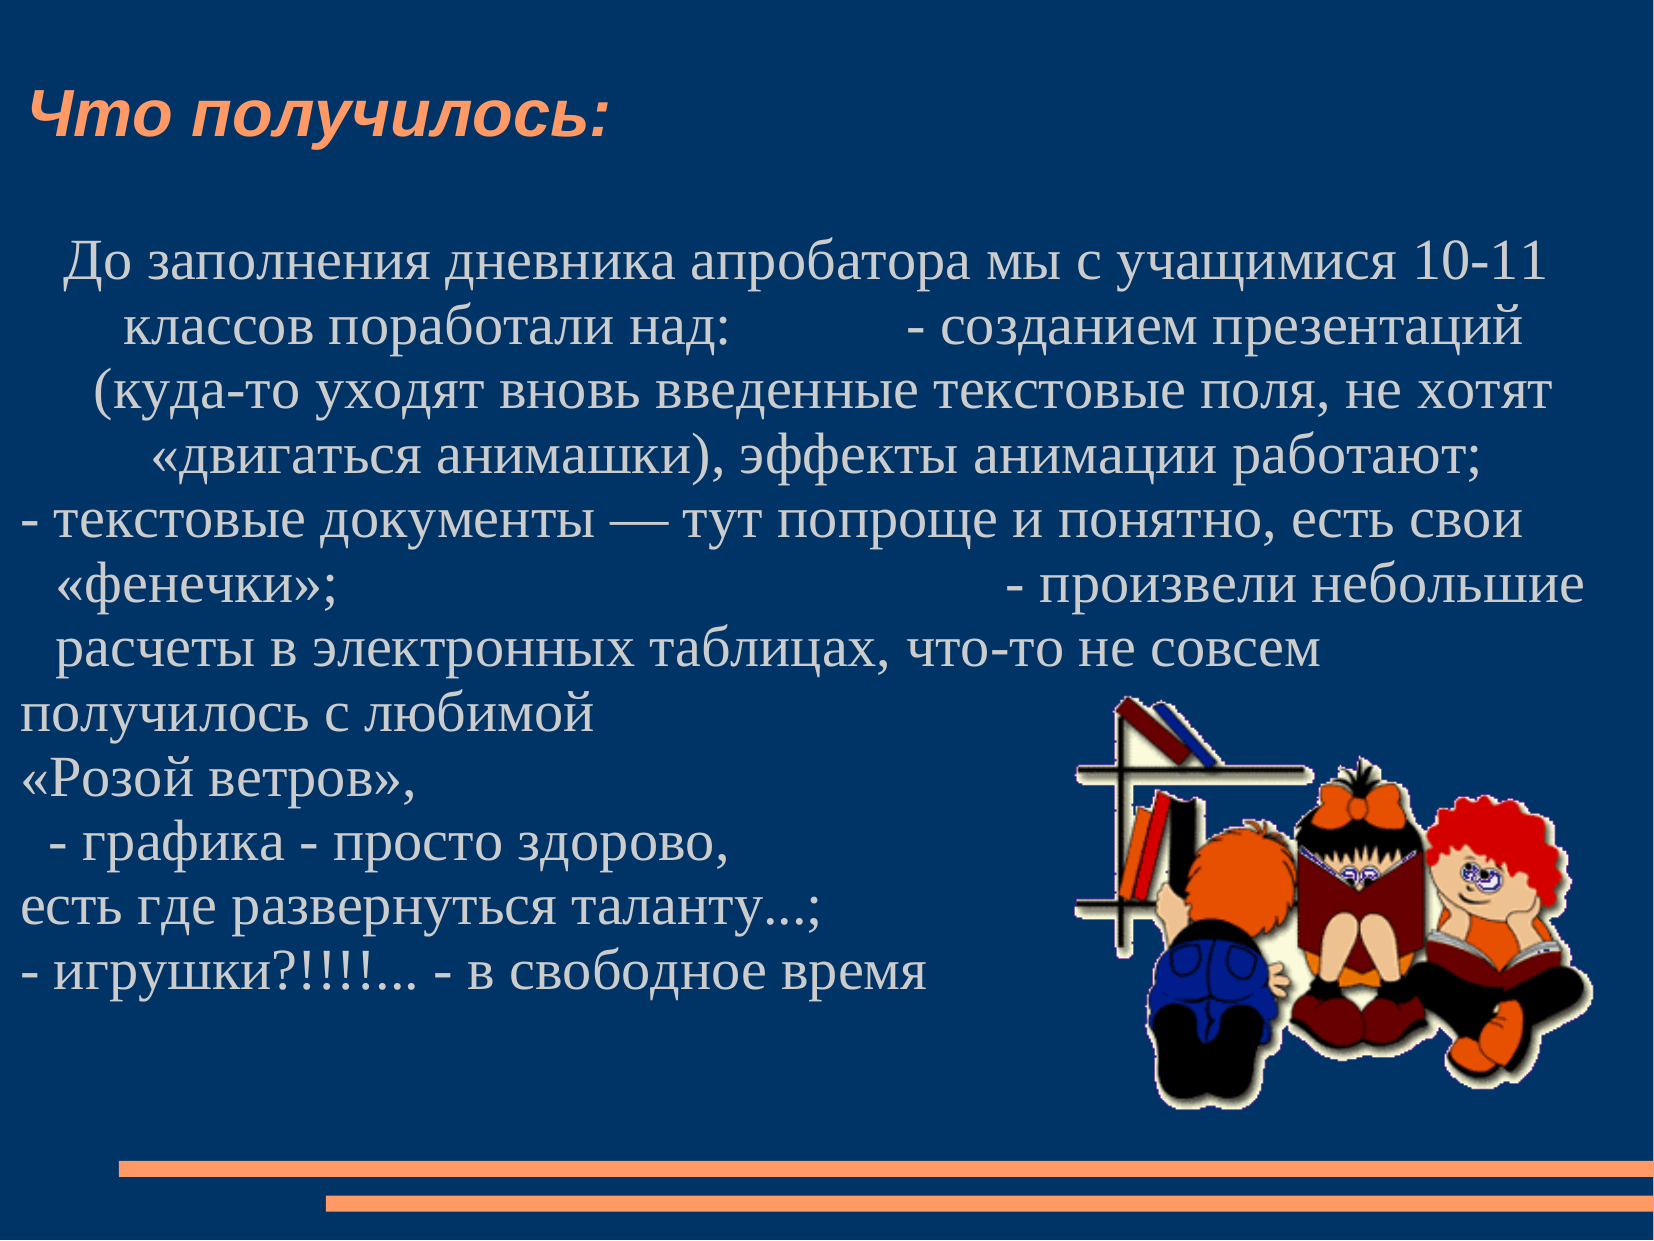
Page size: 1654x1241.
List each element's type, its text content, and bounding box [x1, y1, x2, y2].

picture [1071, 687, 1609, 1112]
title Что получилось: [26, 17, 730, 140]
subtitle До заполнения дневника апробатора мы с учащимися 10-11 классов поработали над: - созданием презентаций (куда-то уходят вновь введенные текстовые поля, не хотят «двигаться анимашки), эффекты анимации работают; - текстовые документы — тут попроще и понятно, есть свои «фенечки»; - произвели небольшие расчеты в электронных таблицах, что-то не совсем получилось с любимой «Розой ветров», - графика - просто здорово, есть где развернуться таланту...; - игрушки?!!!!... - в свободное время [20, 140, 1593, 1090]
